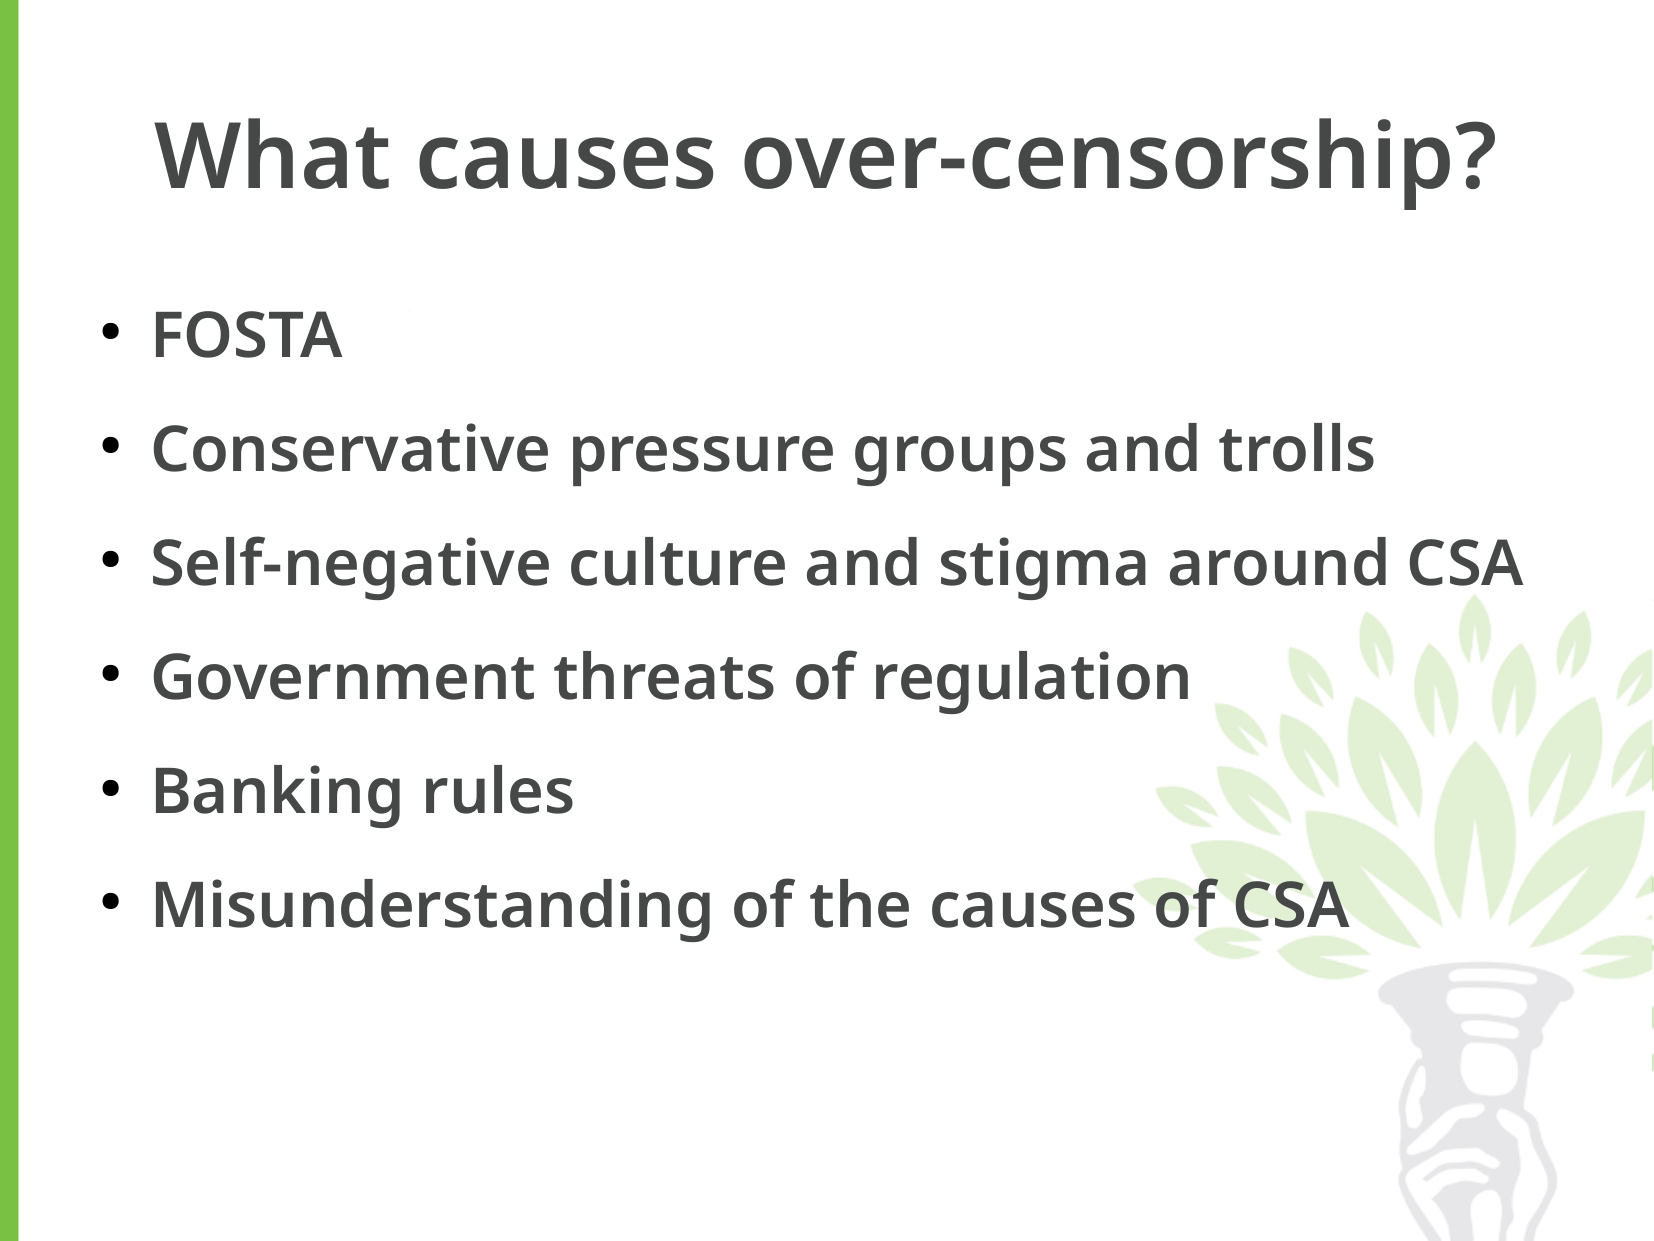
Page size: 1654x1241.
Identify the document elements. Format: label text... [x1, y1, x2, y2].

title What causes over-censorship? [82, 49, 1571, 257]
picture [0, 0, 1654, 1241]
list FOSTA Conservative pressure groups and trolls Self-negative culture and stigma around CSA Government threats of regulation Banking rules Misunderstanding of the causes of CSA [82, 290, 1571, 1010]
